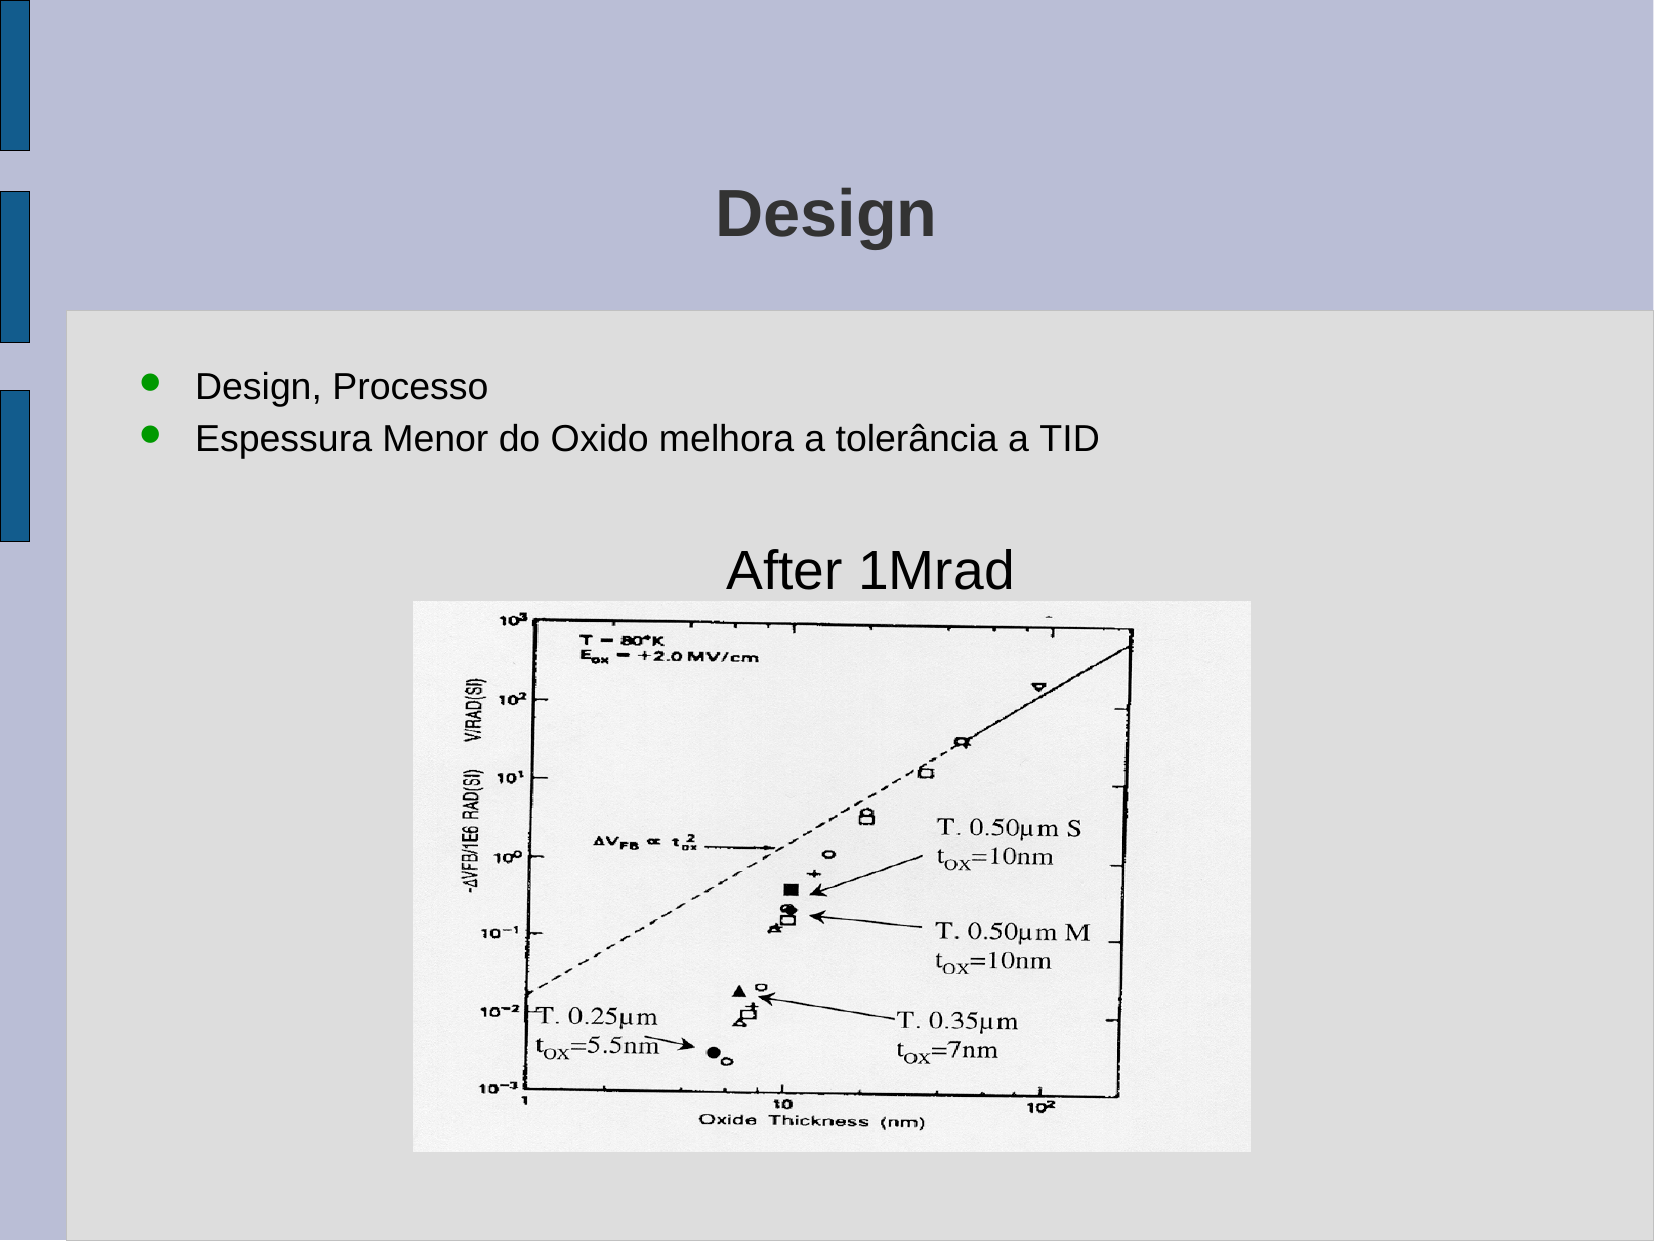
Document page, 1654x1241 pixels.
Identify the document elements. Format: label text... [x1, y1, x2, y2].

picture [413, 601, 1251, 1152]
title Design [124, 110, 1530, 317]
text_box After 1Mrad [711, 531, 1031, 609]
list Design, Processo Espessura Menor do Oxido melhora a tolerância a TID [124, 358, 1530, 1103]
